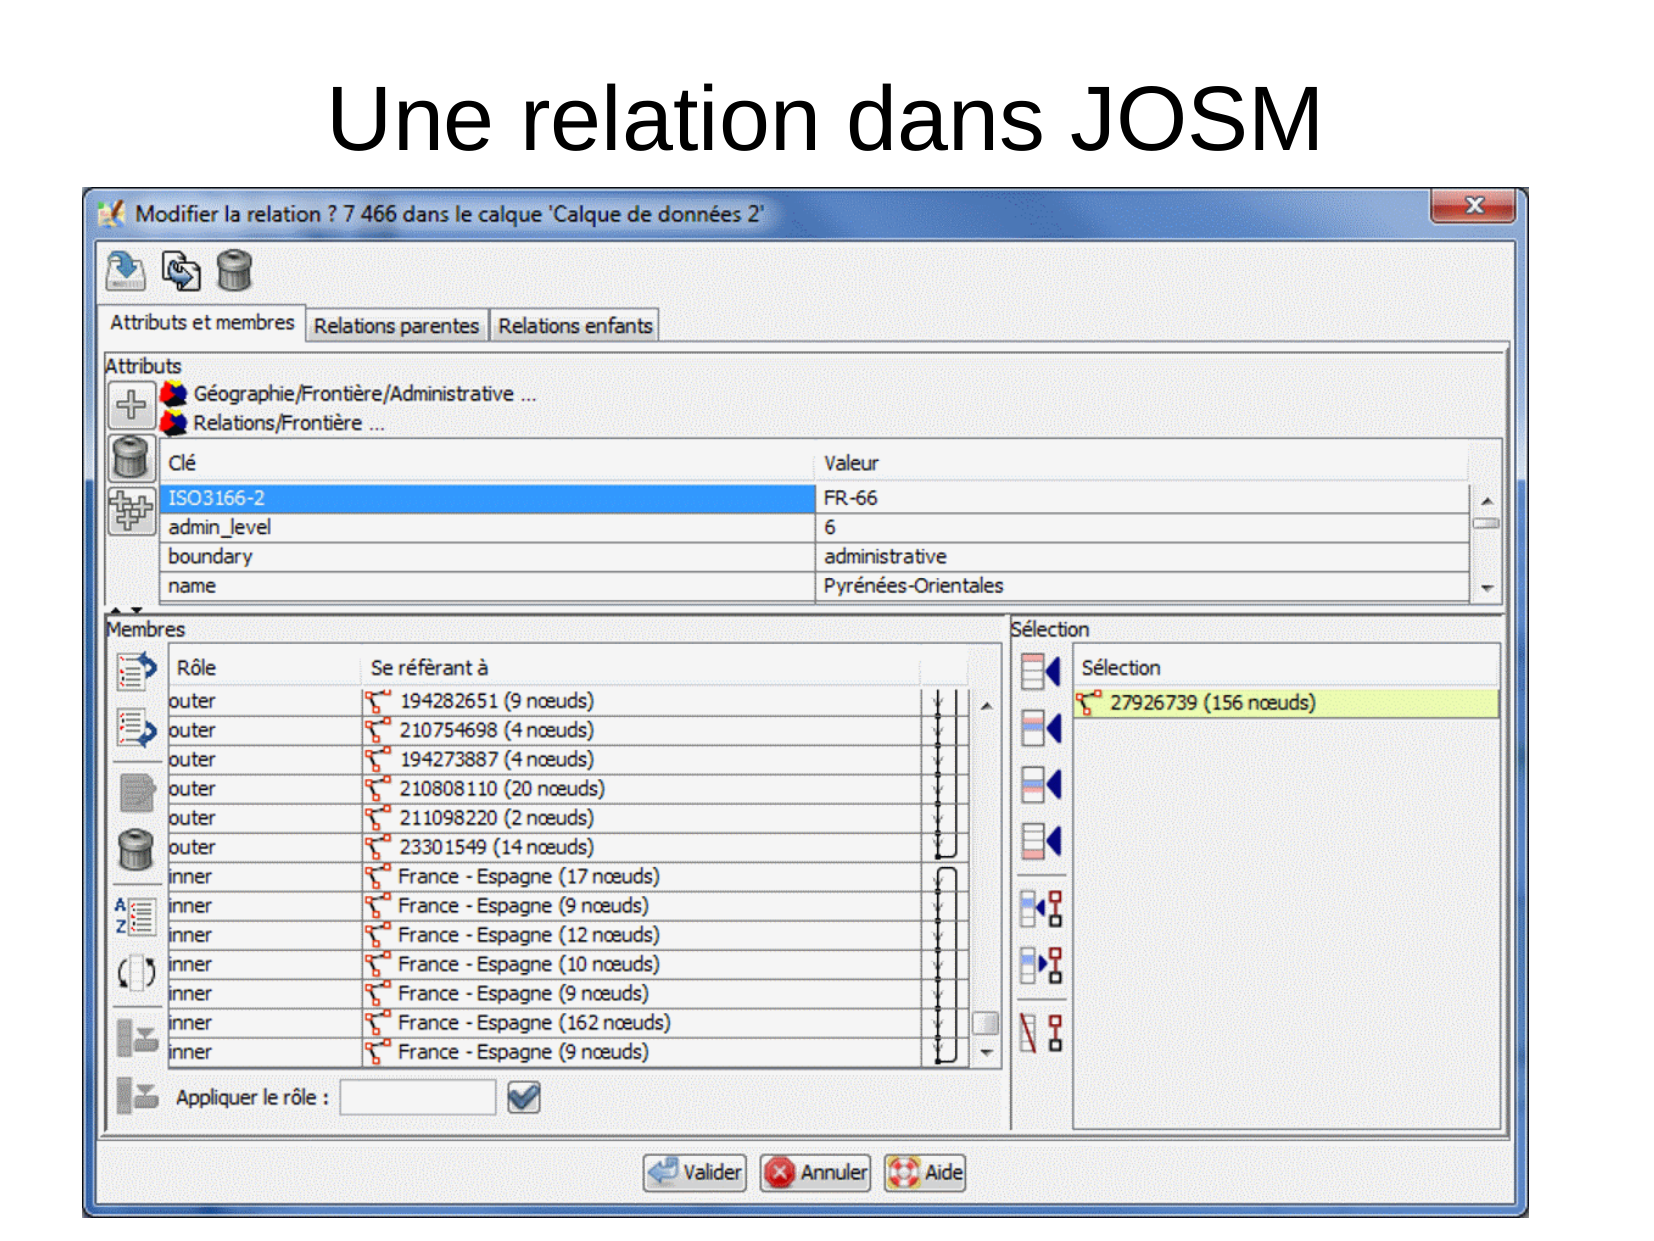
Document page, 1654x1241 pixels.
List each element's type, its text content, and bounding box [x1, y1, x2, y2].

picture [82, 187, 1529, 1218]
title Une relation dans JOSM [82, 49, 1571, 188]
